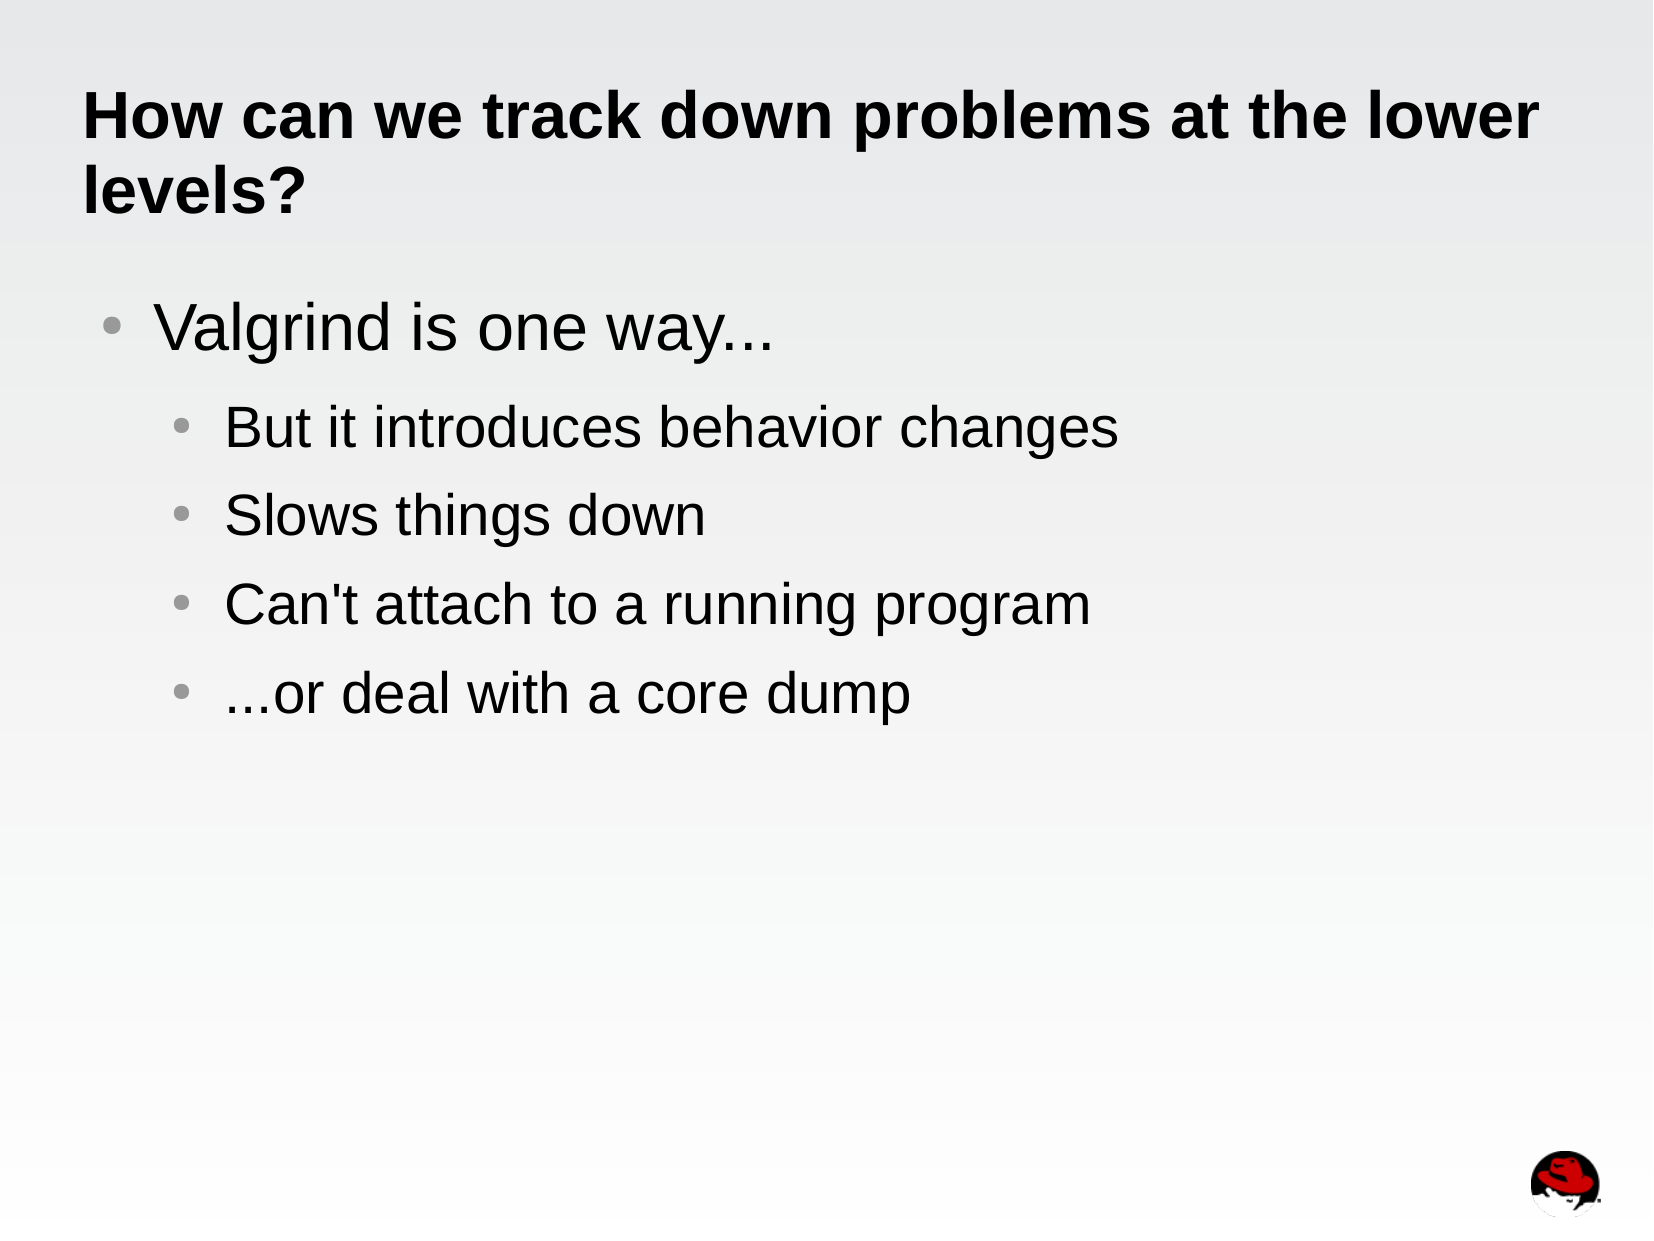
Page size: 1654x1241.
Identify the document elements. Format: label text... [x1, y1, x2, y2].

list Valgrind is one way... But it introduces behavior changes Slows things down Can't attach to a running program ...or deal with a core dump [82, 290, 1571, 1095]
picture [0, 0, 1654, 1241]
title How can we track down problems at the lower levels? [82, 56, 1571, 250]
